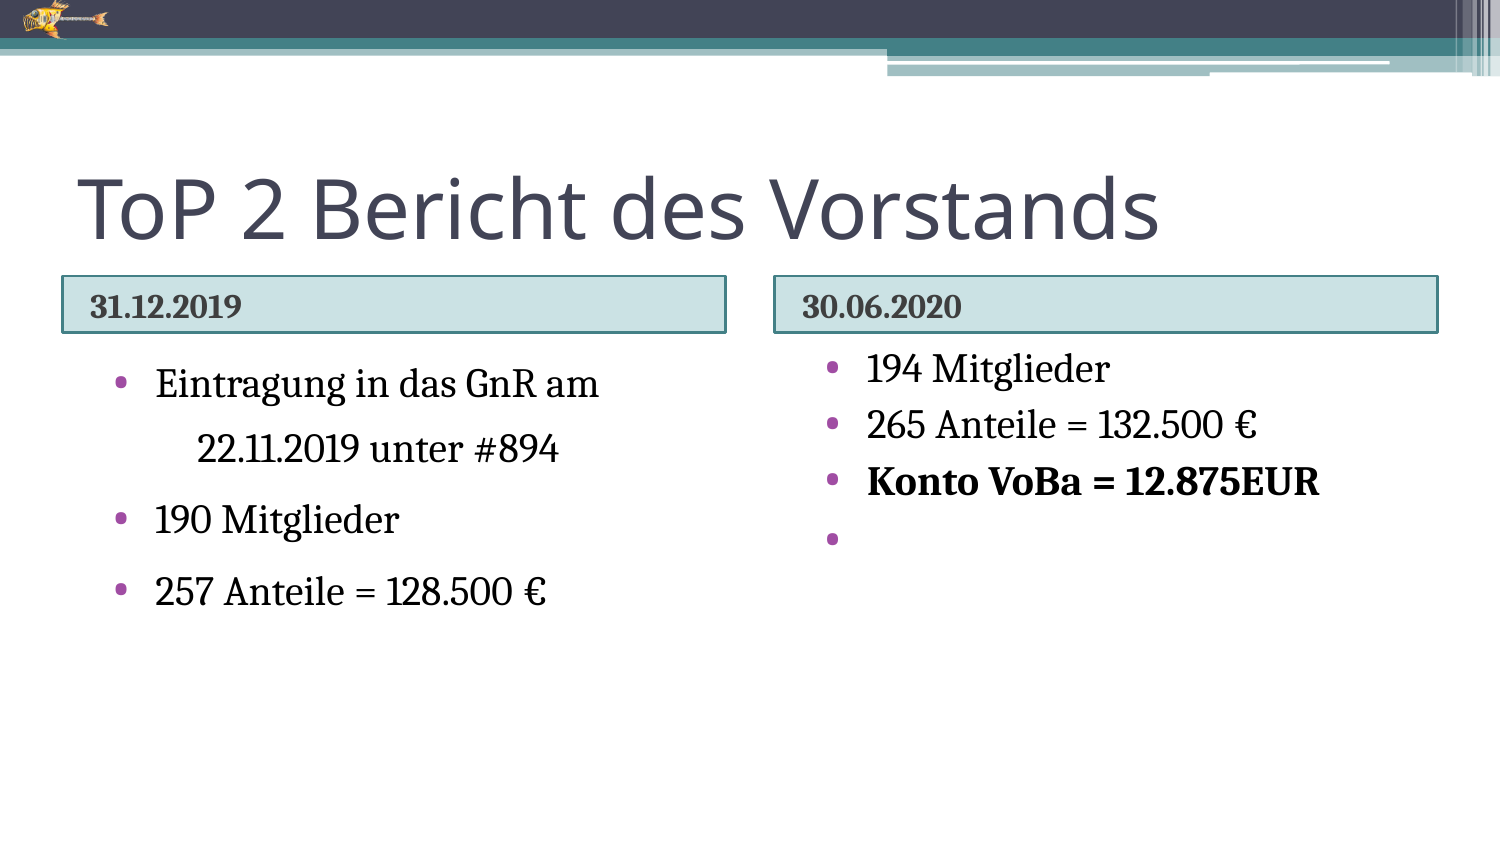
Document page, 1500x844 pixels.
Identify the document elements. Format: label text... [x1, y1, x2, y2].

list 194 Mitglieder 265 Anteile = 132.500 € Konto VoBa = 12.875EUR [773, 333, 1437, 541]
list 31.12.2019 [62, 276, 726, 333]
list Eintragung in das GnR am 22.11.2019 unter #894 190 Mitglieder 257 Anteile = 128.500 € [62, 333, 726, 623]
list 30.06.2020 [774, 276, 1438, 333]
title ToP 2 Bericht des Vorstands [62, 140, 1438, 273]
